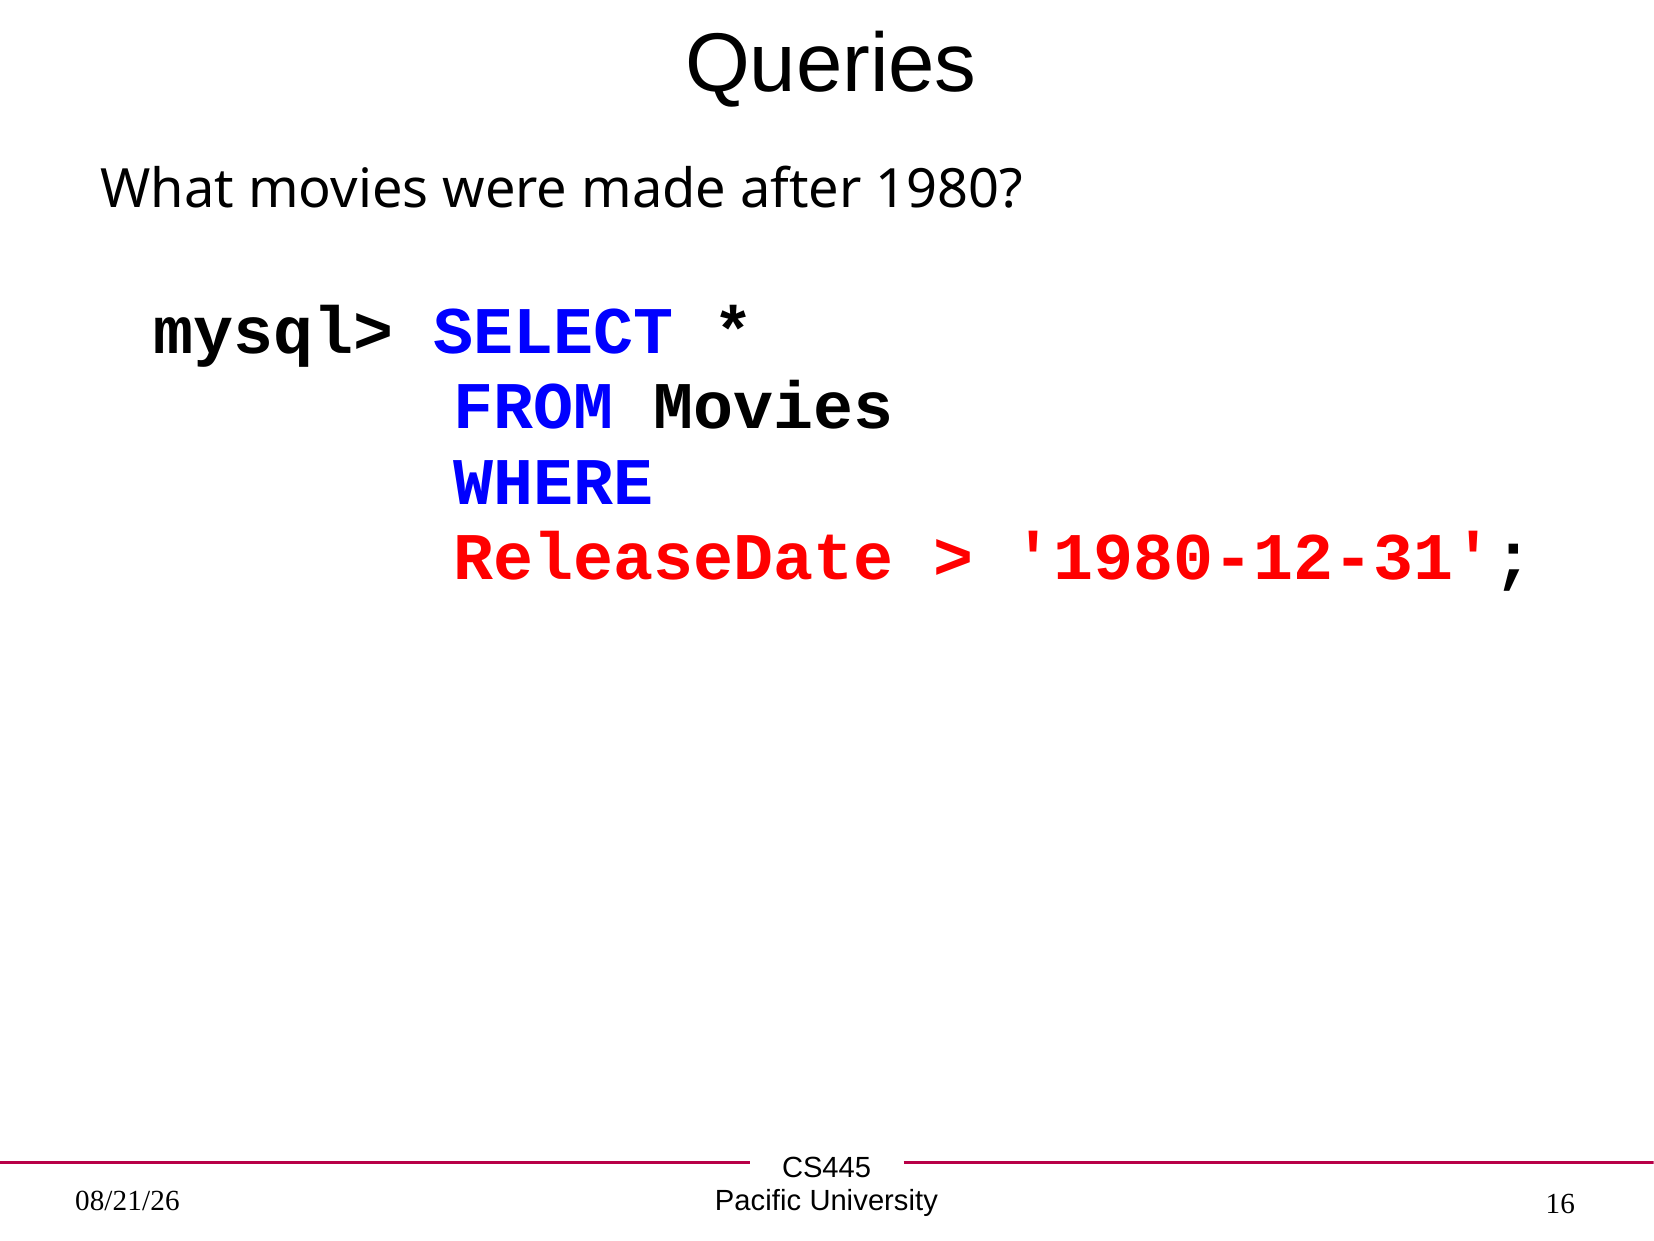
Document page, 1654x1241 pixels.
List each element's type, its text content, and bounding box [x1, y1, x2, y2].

list What movies were made after 1980? mysql> SELECT * FROM Movies WHERE ReleaseDate > '1980-12-31'; [82, 150, 1571, 1111]
title Queries [86, 15, 1576, 109]
